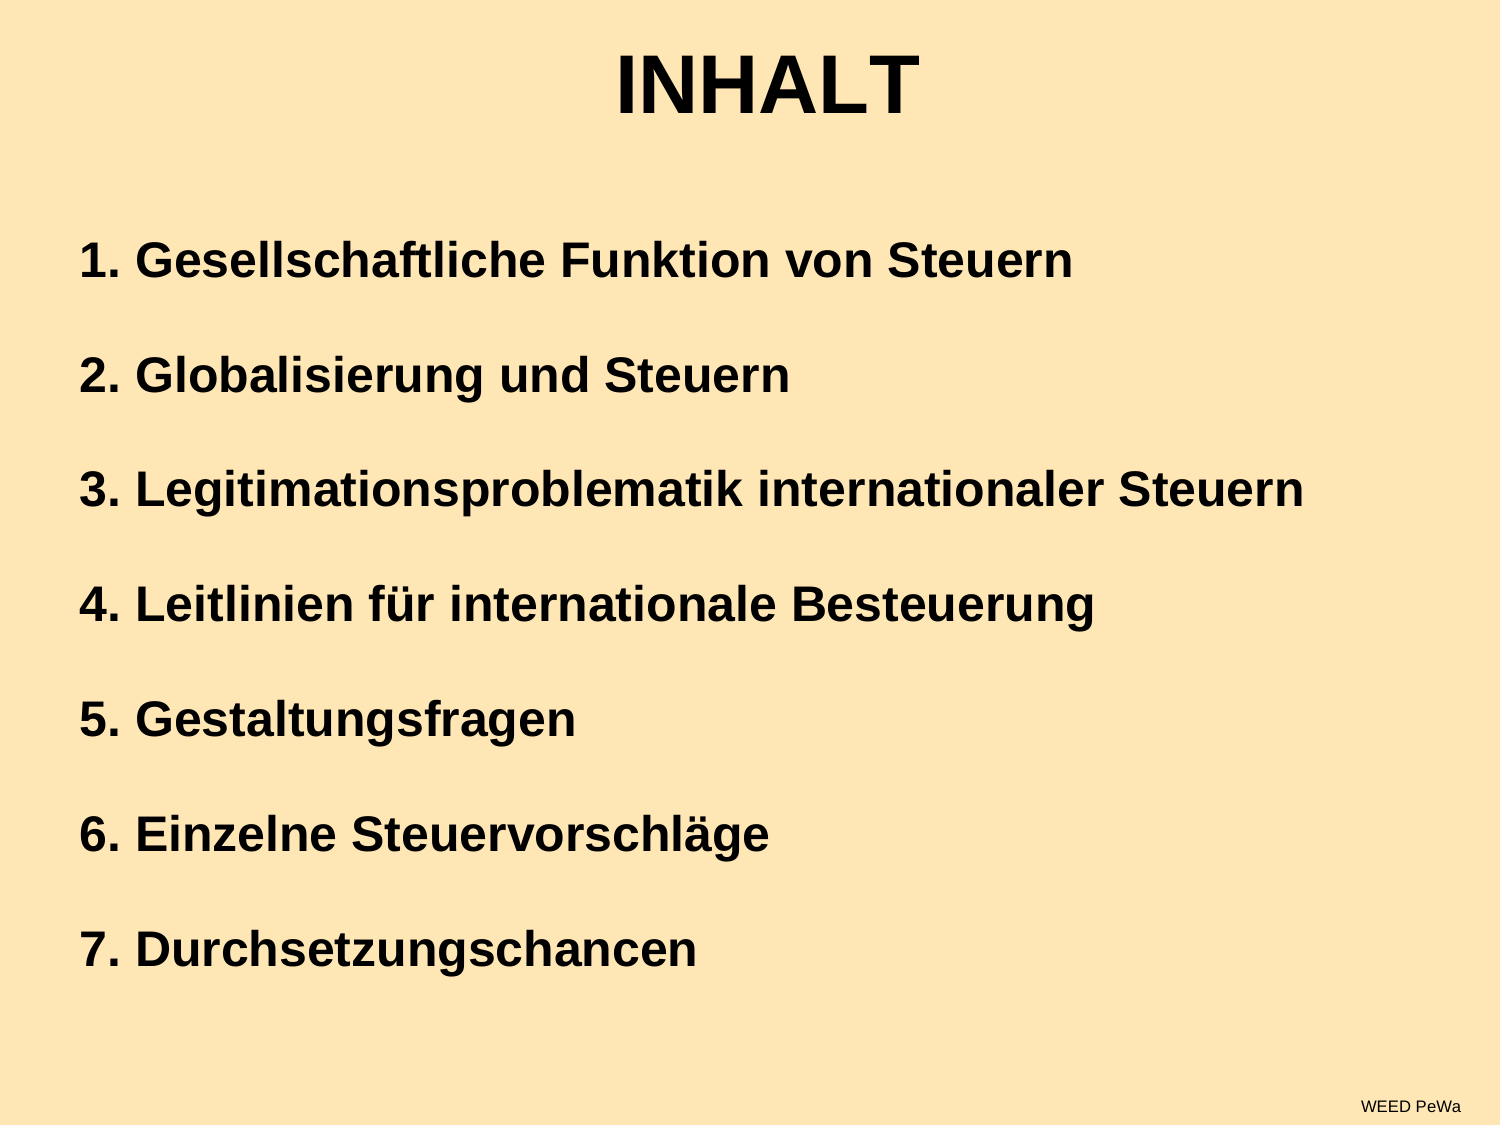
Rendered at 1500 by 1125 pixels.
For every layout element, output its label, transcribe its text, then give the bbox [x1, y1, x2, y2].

text_box WEED PeWa [1346, 1100, 1500, 1125]
text_box 1. Gesellschaftliche Funktion von Steuern 2. Globalisierung und Steuern 3. Legitimationsproblematik internationaler Steuern 4. Leitlinien für internationale Besteuerung 5. Gestaltungsfragen 6. Einzelne Steuervorschläge 7. Durchsetzungschancen [64, 196, 1500, 1100]
text_box INHALT [395, 31, 1140, 140]
